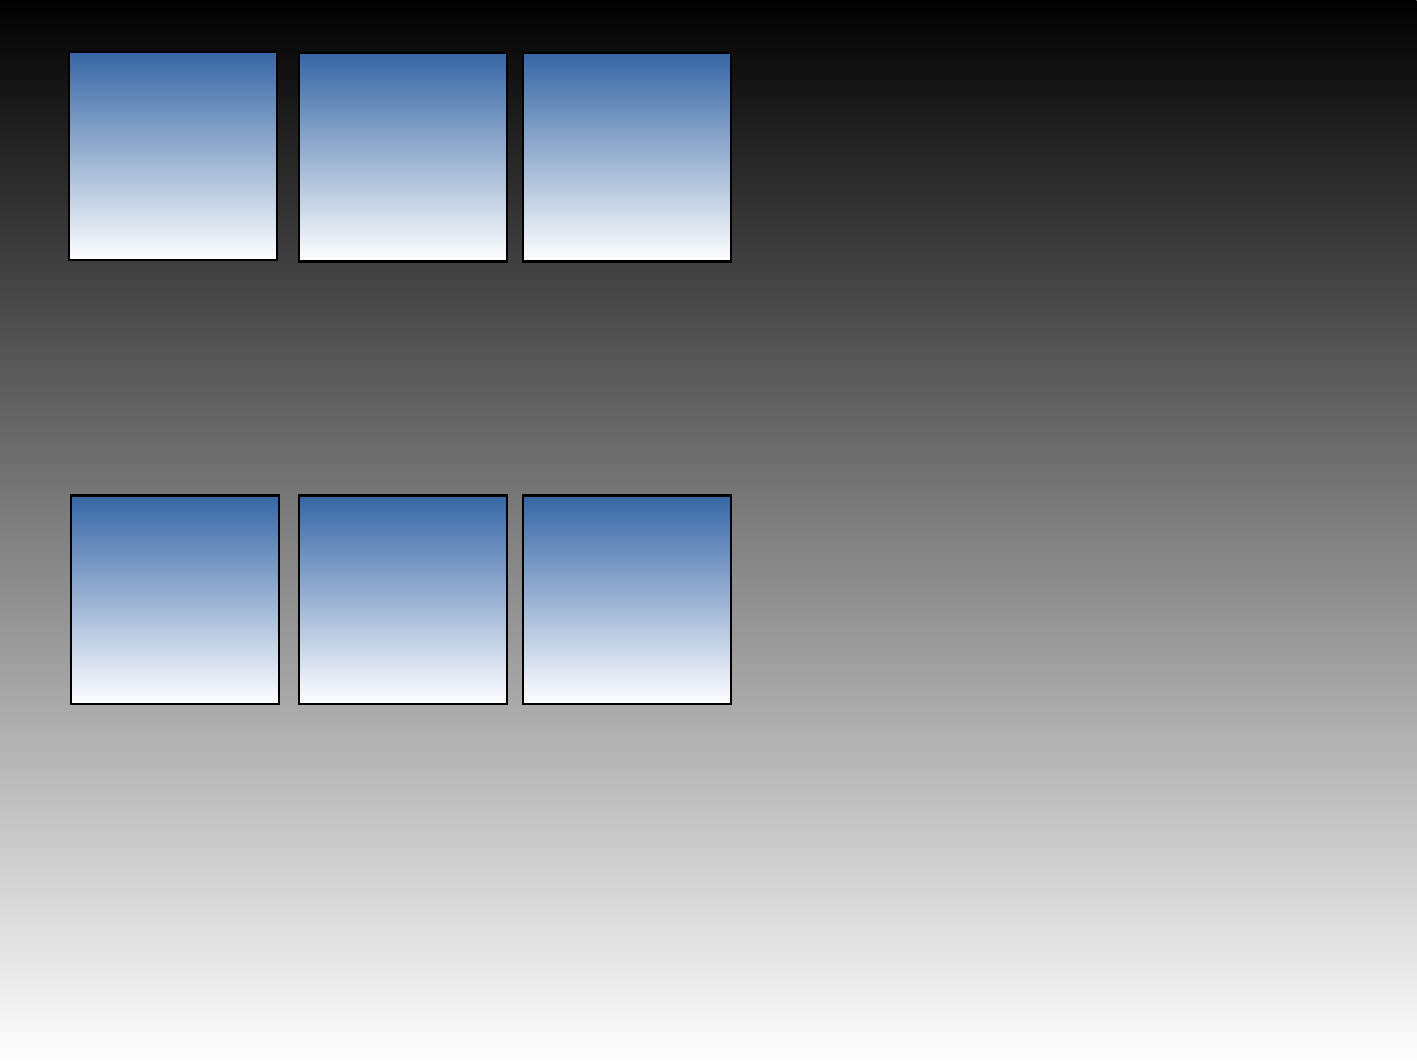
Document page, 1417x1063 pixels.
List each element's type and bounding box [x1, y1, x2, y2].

text_box [70, 495, 280, 704]
text_box [299, 495, 508, 704]
text_box [522, 53, 732, 262]
text_box [522, 495, 732, 704]
text_box [299, 53, 508, 262]
text_box [68, 52, 278, 261]
